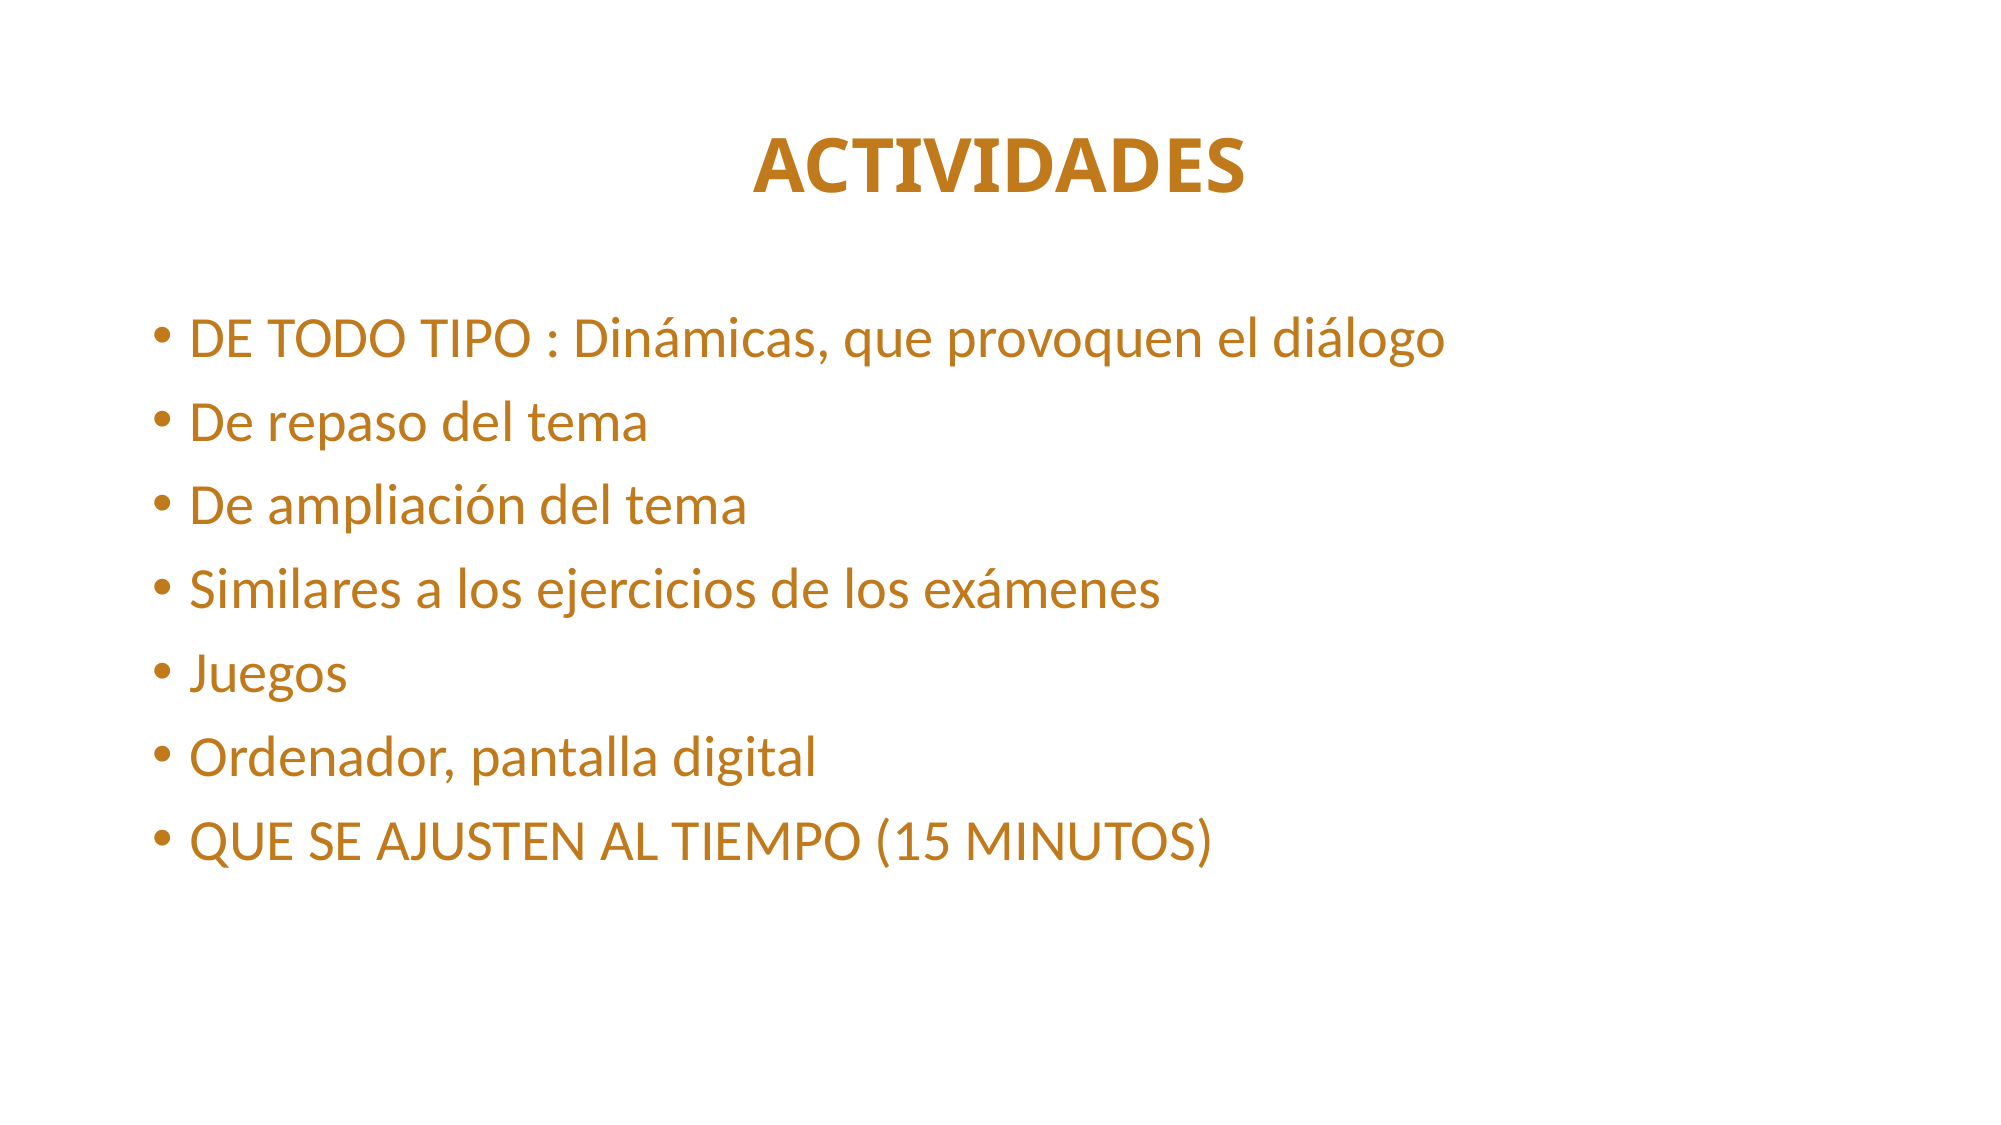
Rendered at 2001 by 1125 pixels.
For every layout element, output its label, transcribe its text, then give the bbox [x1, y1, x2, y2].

list DE TODO TIPO : Dinámicas, que provoquen el diálogo De repaso del tema De ampliación del tema Similares a los ejercicios de los exámenes Juegos Ordenador, pantalla digital QUE SE AJUSTEN AL TIEMPO (15 MINUTOS) [137, 299, 1863, 1014]
title ACTIVIDADES [137, 59, 1863, 278]
